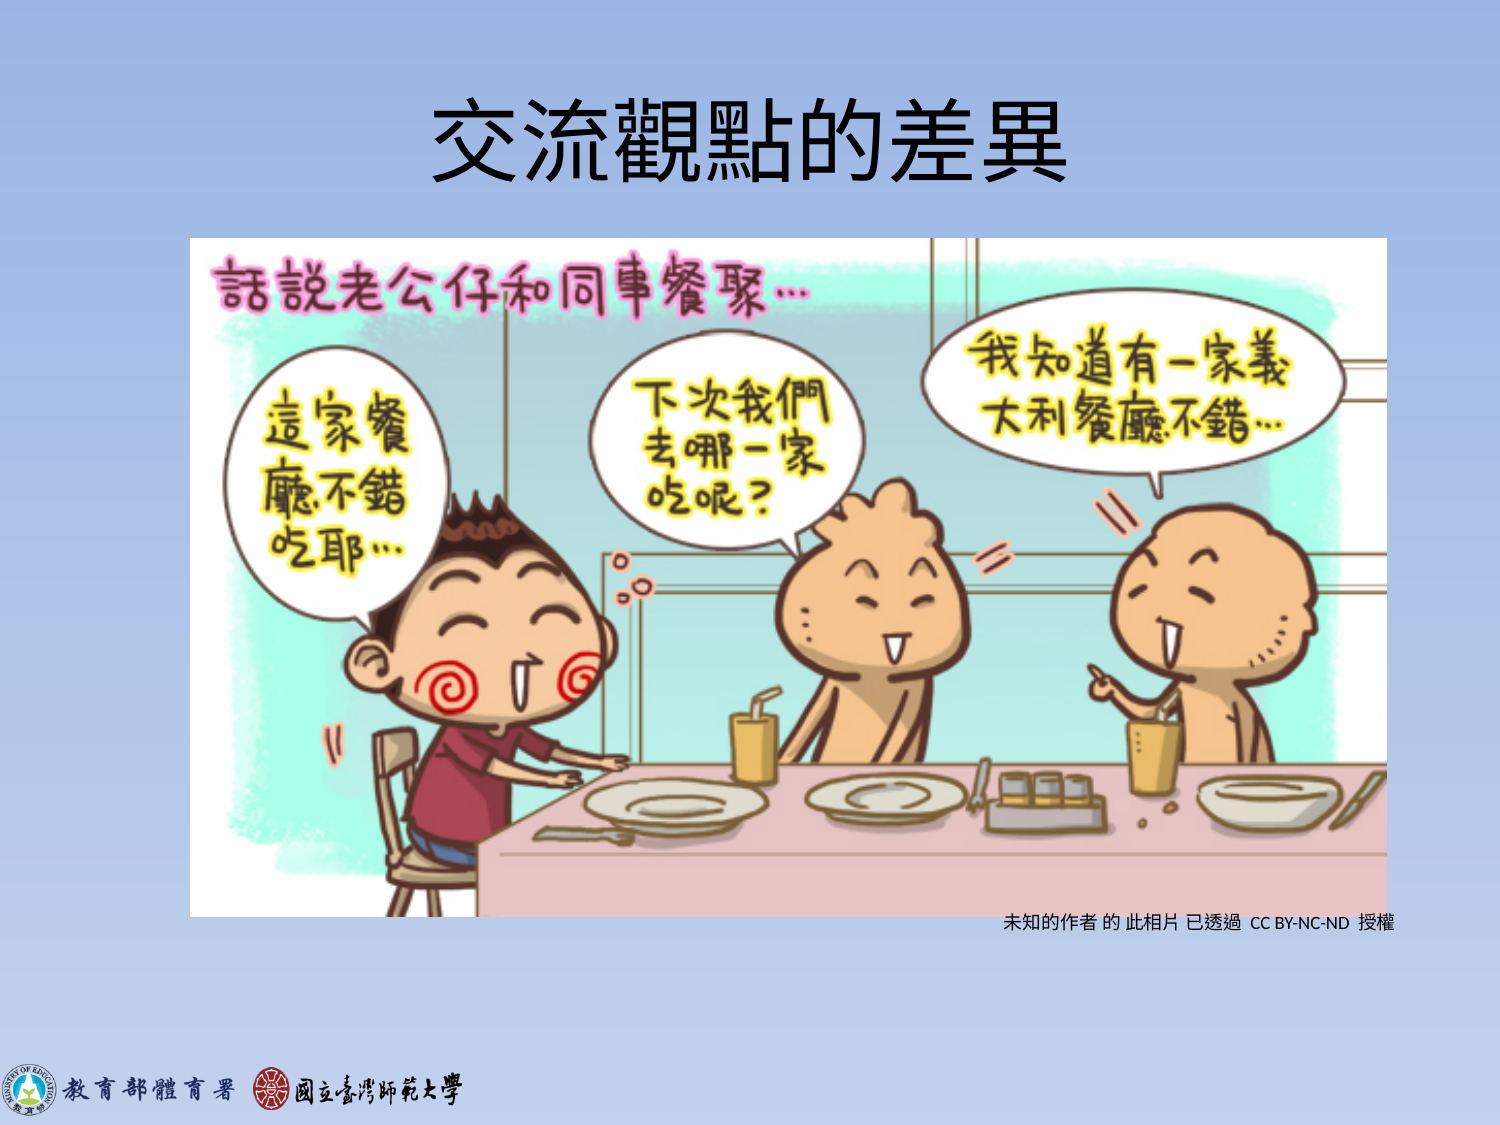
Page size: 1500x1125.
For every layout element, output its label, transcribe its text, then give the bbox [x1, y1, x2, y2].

picture [190, 238, 1387, 917]
text_box 未知的作者 的 此相片 已透過 CC BY-NC-ND 授權 [988, 903, 1500, 941]
title 交流觀點的差異 [75, 45, 1426, 233]
